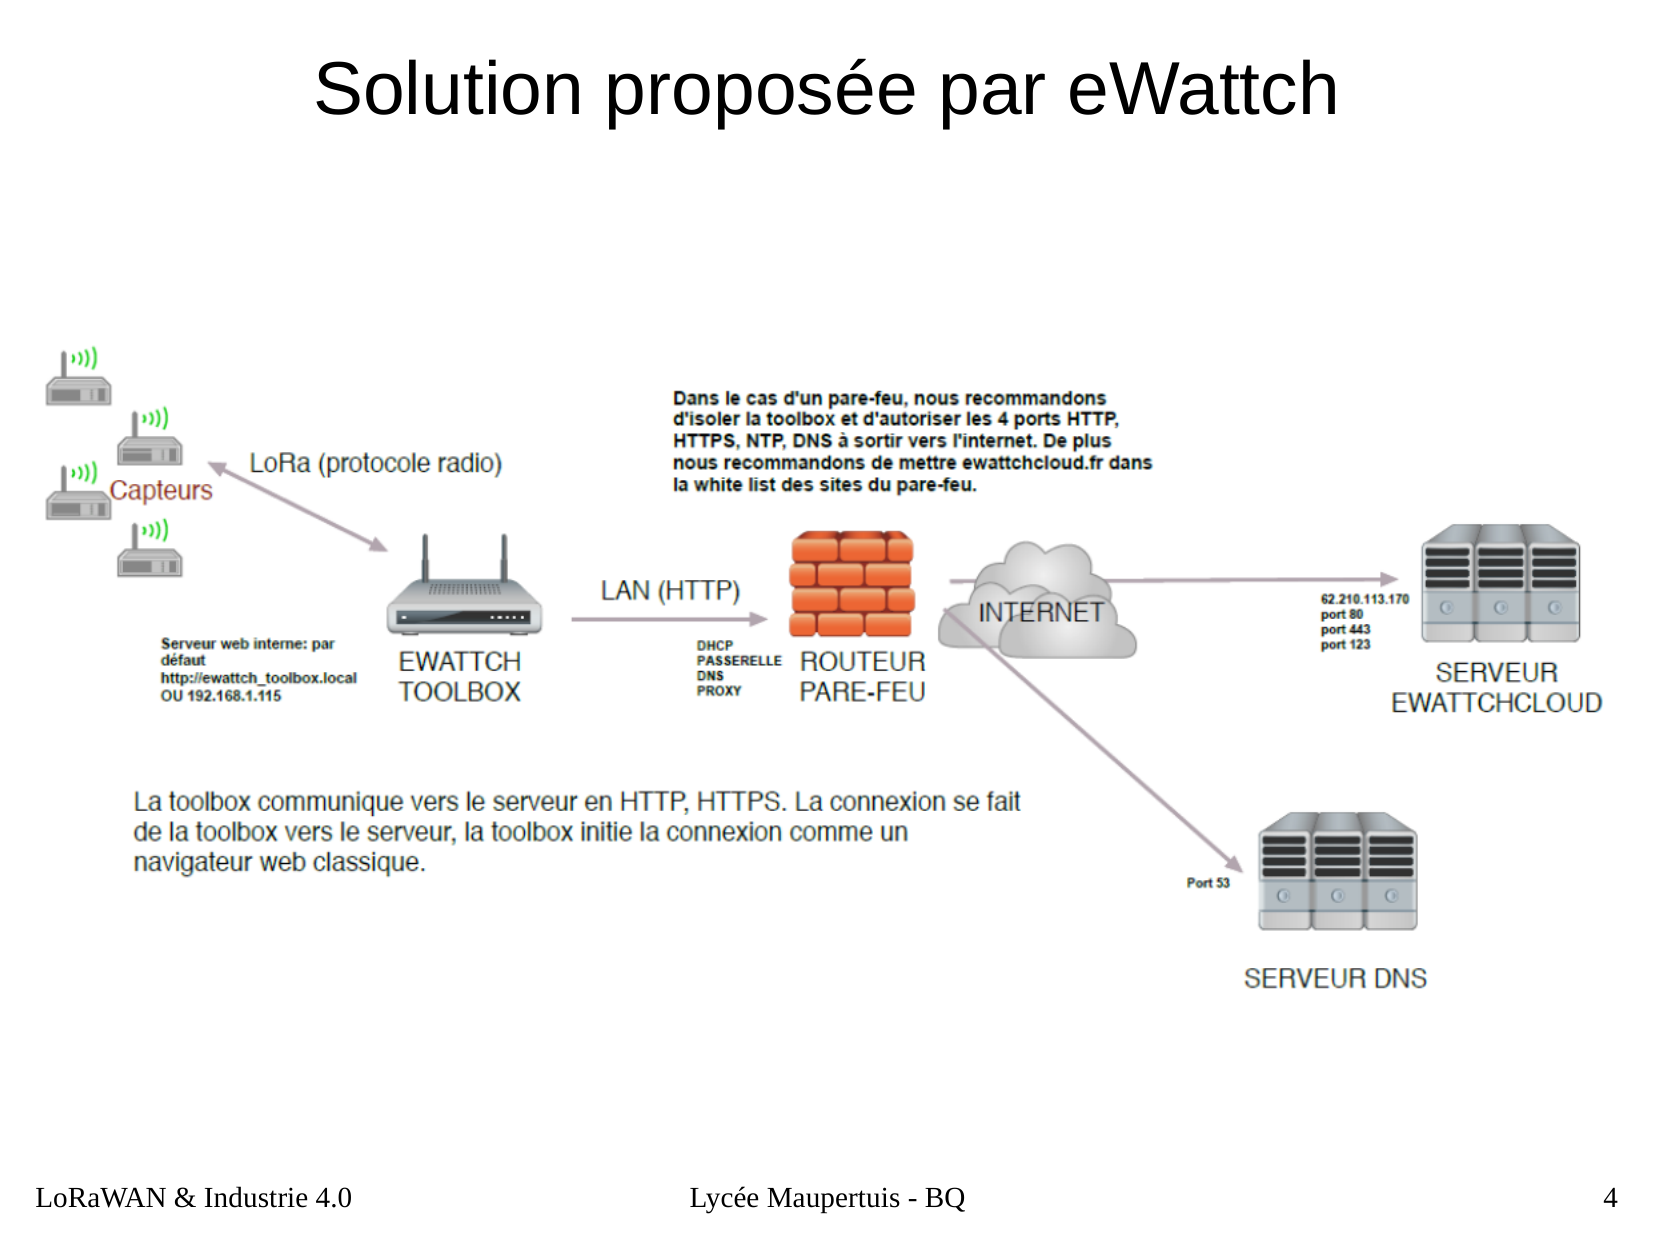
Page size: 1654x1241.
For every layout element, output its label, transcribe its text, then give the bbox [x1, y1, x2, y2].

title Solution proposée par eWattch [35, 35, 1619, 142]
picture [35, 323, 1619, 1011]
